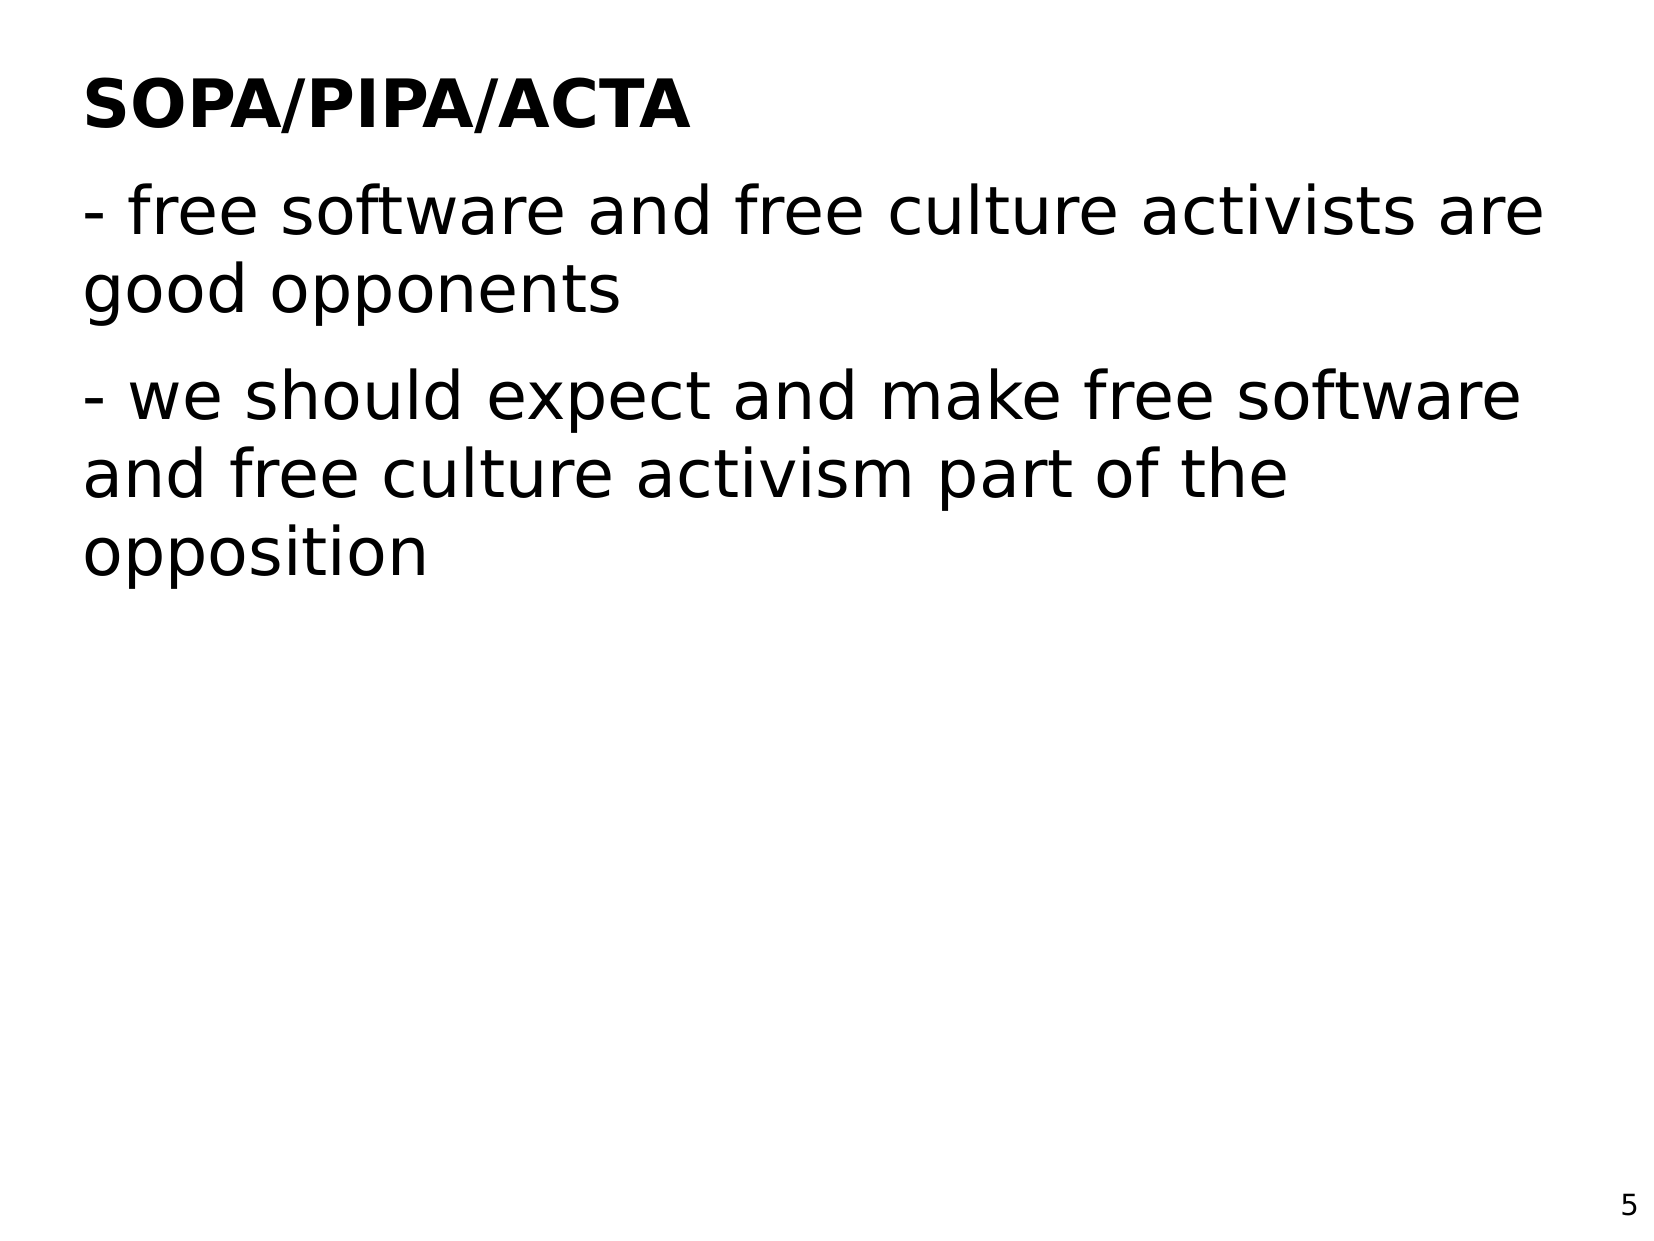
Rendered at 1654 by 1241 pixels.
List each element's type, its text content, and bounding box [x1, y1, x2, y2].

list SOPA/PIPA/ACTA - free software and free culture activists are good opponents - we should expect and make free software and free culture activism part of the opposition [82, 65, 1571, 1062]
